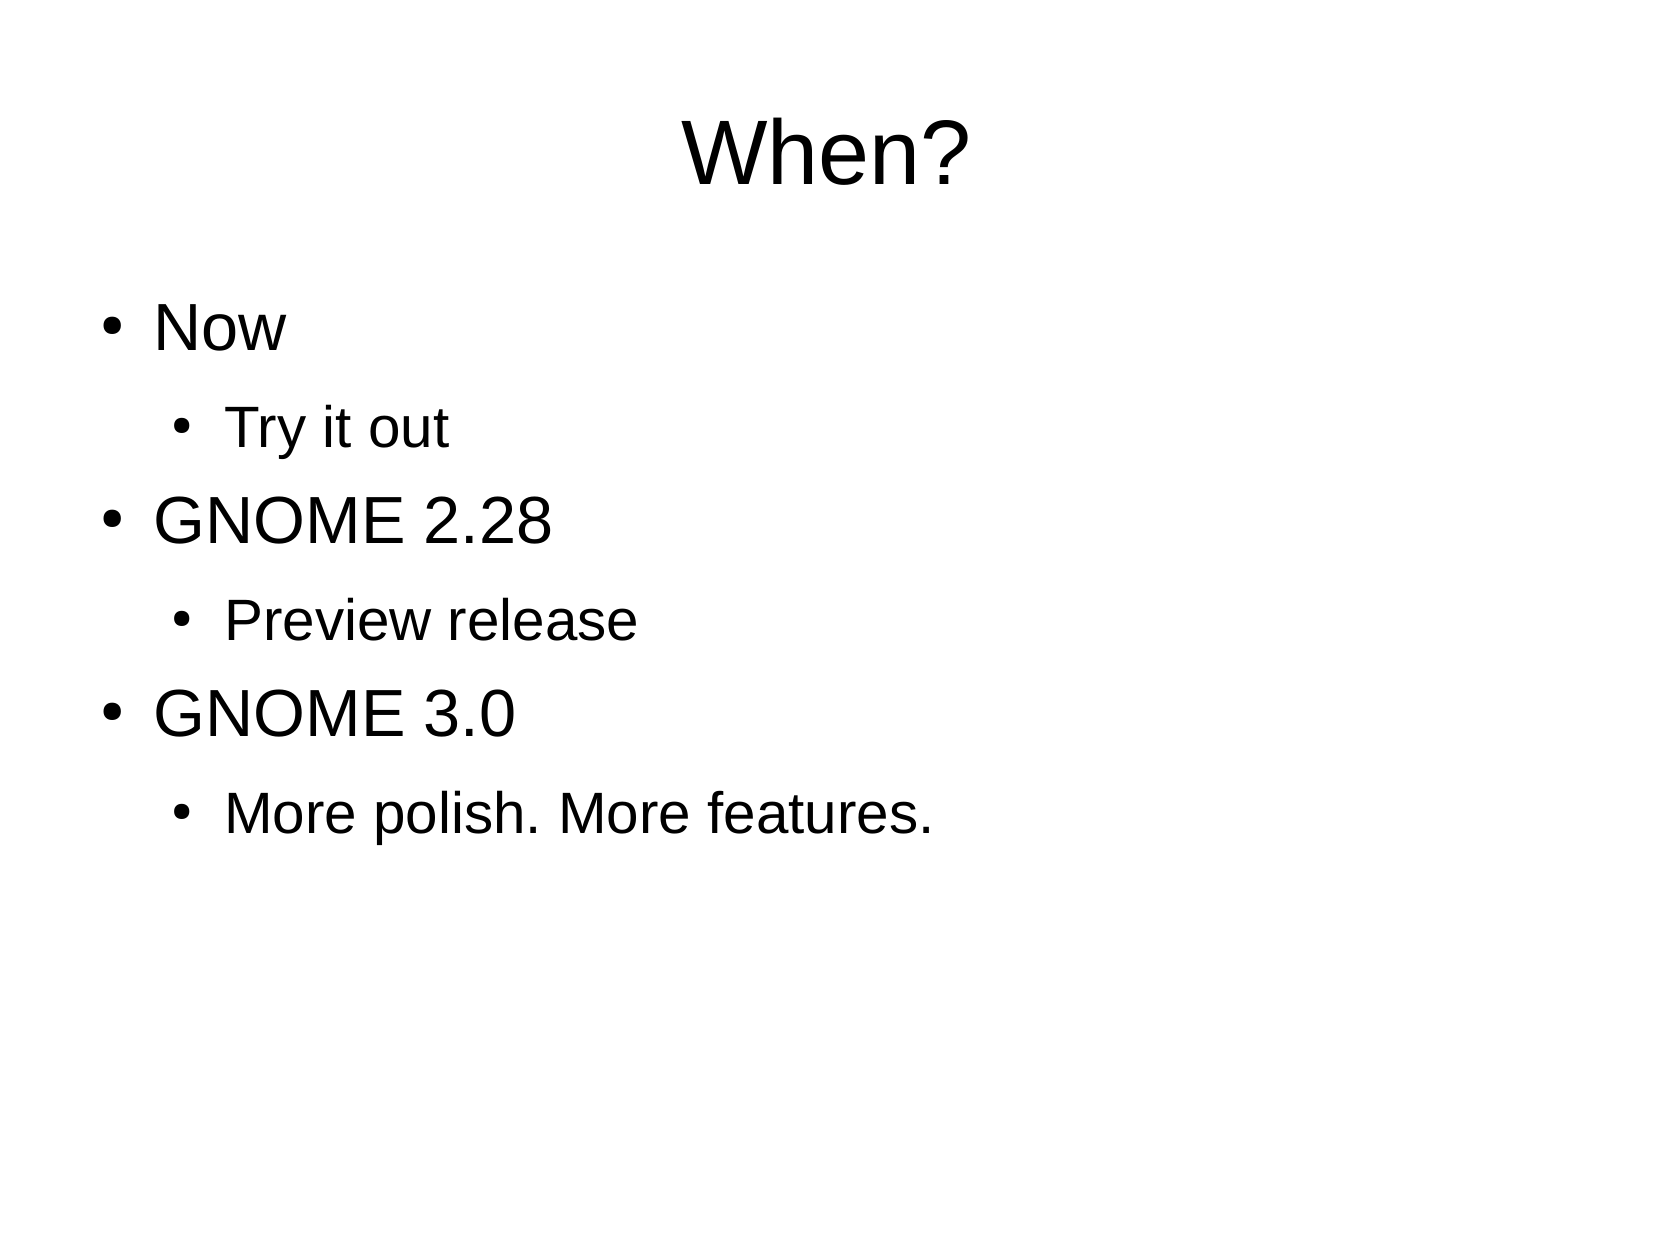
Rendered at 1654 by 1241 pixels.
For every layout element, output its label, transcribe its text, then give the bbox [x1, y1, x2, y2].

title When? [82, 49, 1571, 257]
list Now Try it out GNOME 2.28 Preview release GNOME 3.0 More polish. More features. [82, 290, 1571, 1094]
